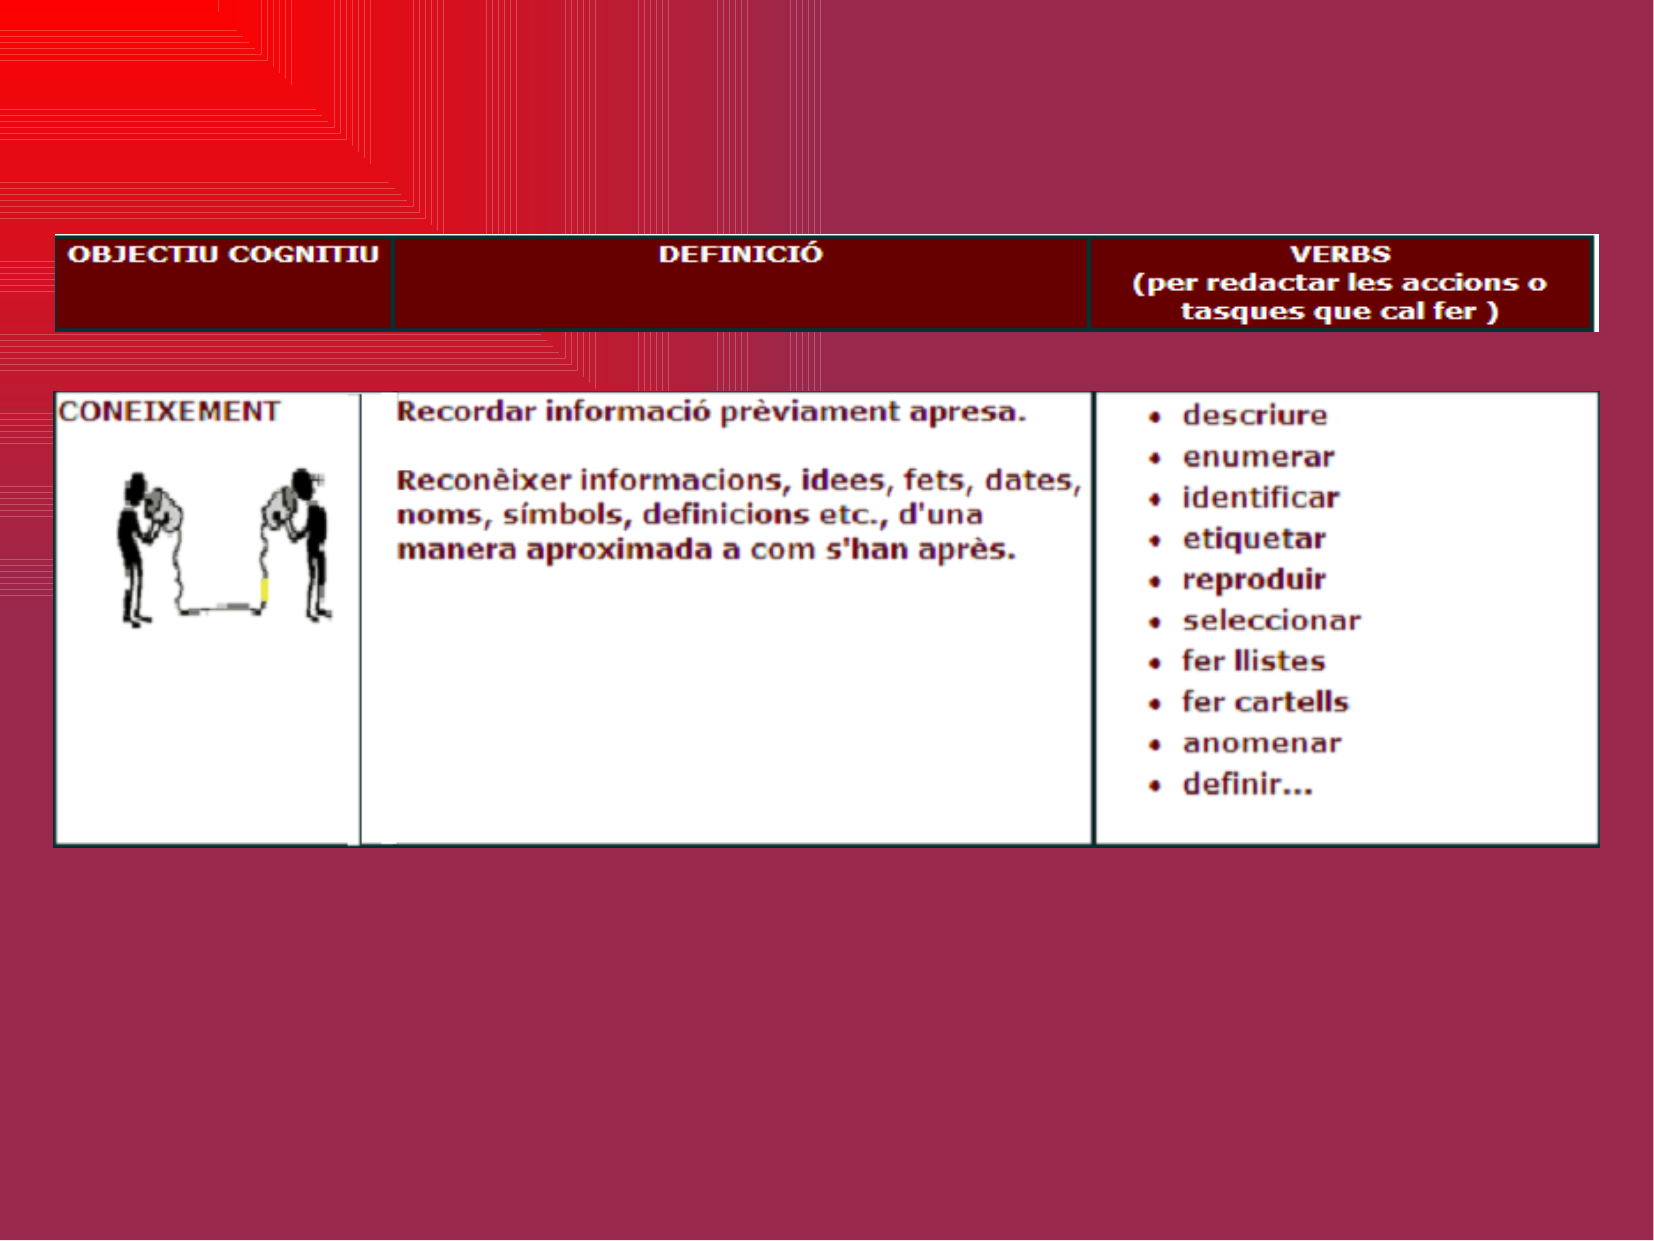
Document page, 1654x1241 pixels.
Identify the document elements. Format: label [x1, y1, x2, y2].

picture [55, 234, 1599, 332]
picture [53, 391, 1600, 848]
